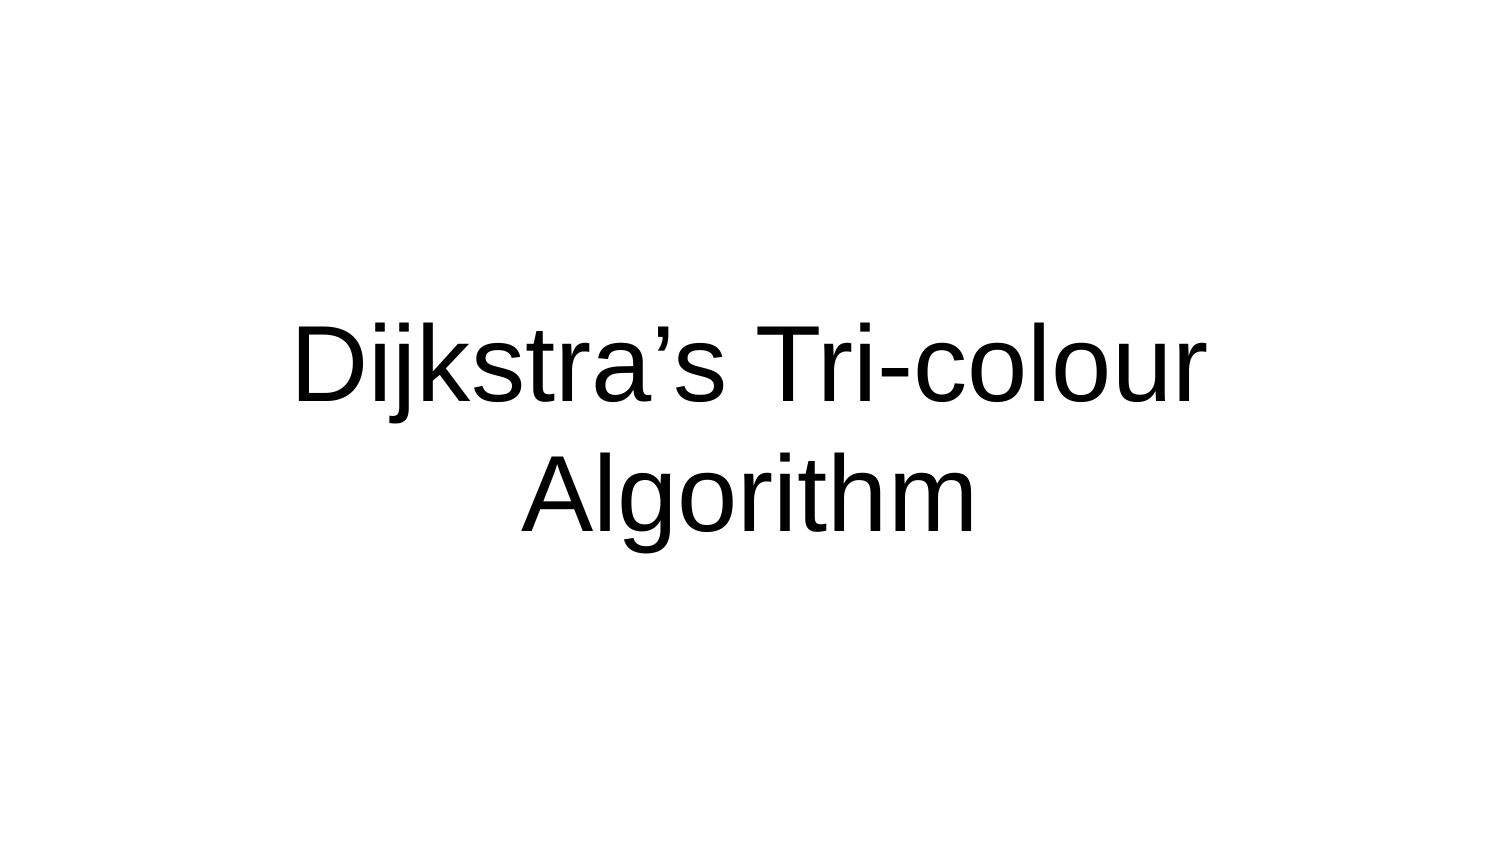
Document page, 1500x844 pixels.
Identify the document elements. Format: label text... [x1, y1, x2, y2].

title Dijkstra’s Tri-colour Algorithm [51, 275, 1449, 568]
